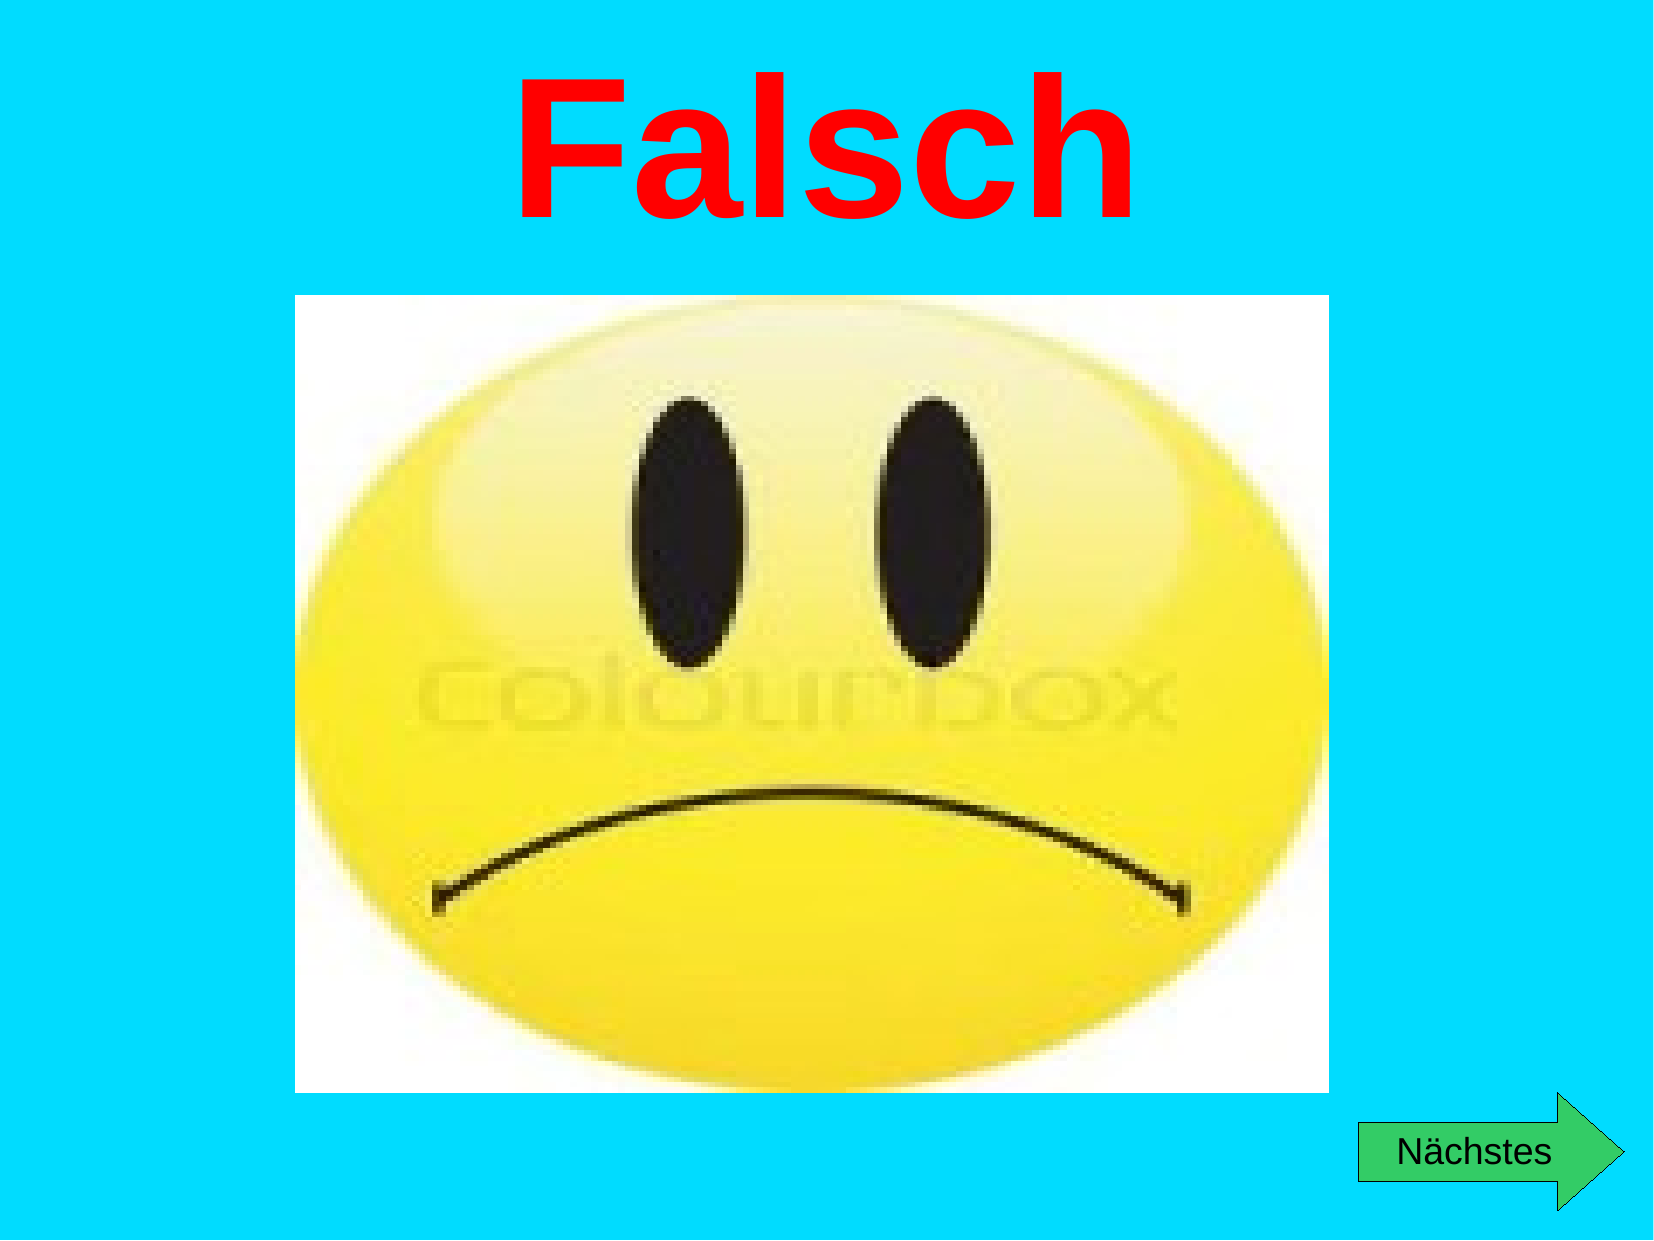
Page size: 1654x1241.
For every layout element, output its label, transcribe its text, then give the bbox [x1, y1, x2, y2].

picture [295, 295, 1329, 1093]
text_box Falsch [495, 29, 1159, 268]
text_box Nächstes [1358, 1092, 1625, 1211]
